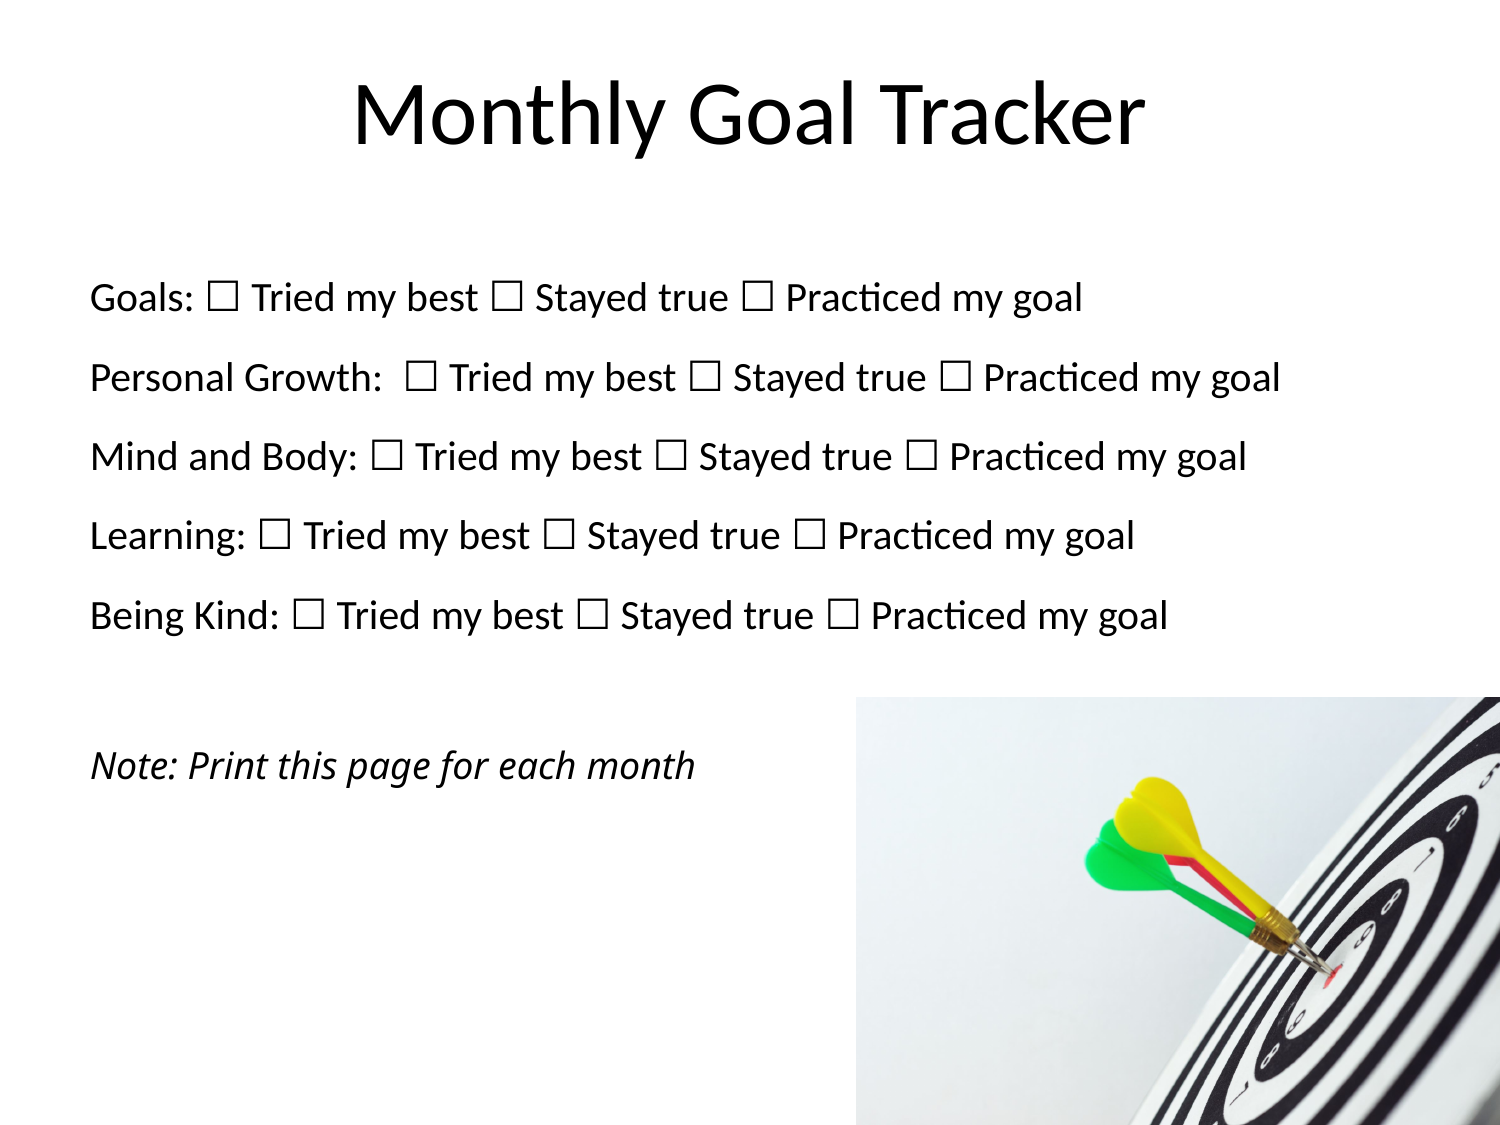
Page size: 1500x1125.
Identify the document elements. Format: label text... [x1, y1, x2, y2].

title Monthly Goal Tracker [75, 45, 1425, 233]
list Goals: ☐ Tried my best ☐ Stayed true ☐ Practiced my goal Personal Growth: ☐ Tried my best ☐ Stayed true ☐ Practiced my goal Mind and Body: ☐ Tried my best ☐ Stayed true ☐ Practiced my goal Learning: ☐ Tried my best ☐ Stayed true ☐ Practiced my goal Being Kind: ☐ Tried my best ☐ Stayed true ☐ Practiced my goal Note: Print this page for each month [75, 262, 1425, 1005]
picture [856, 697, 1500, 1125]
